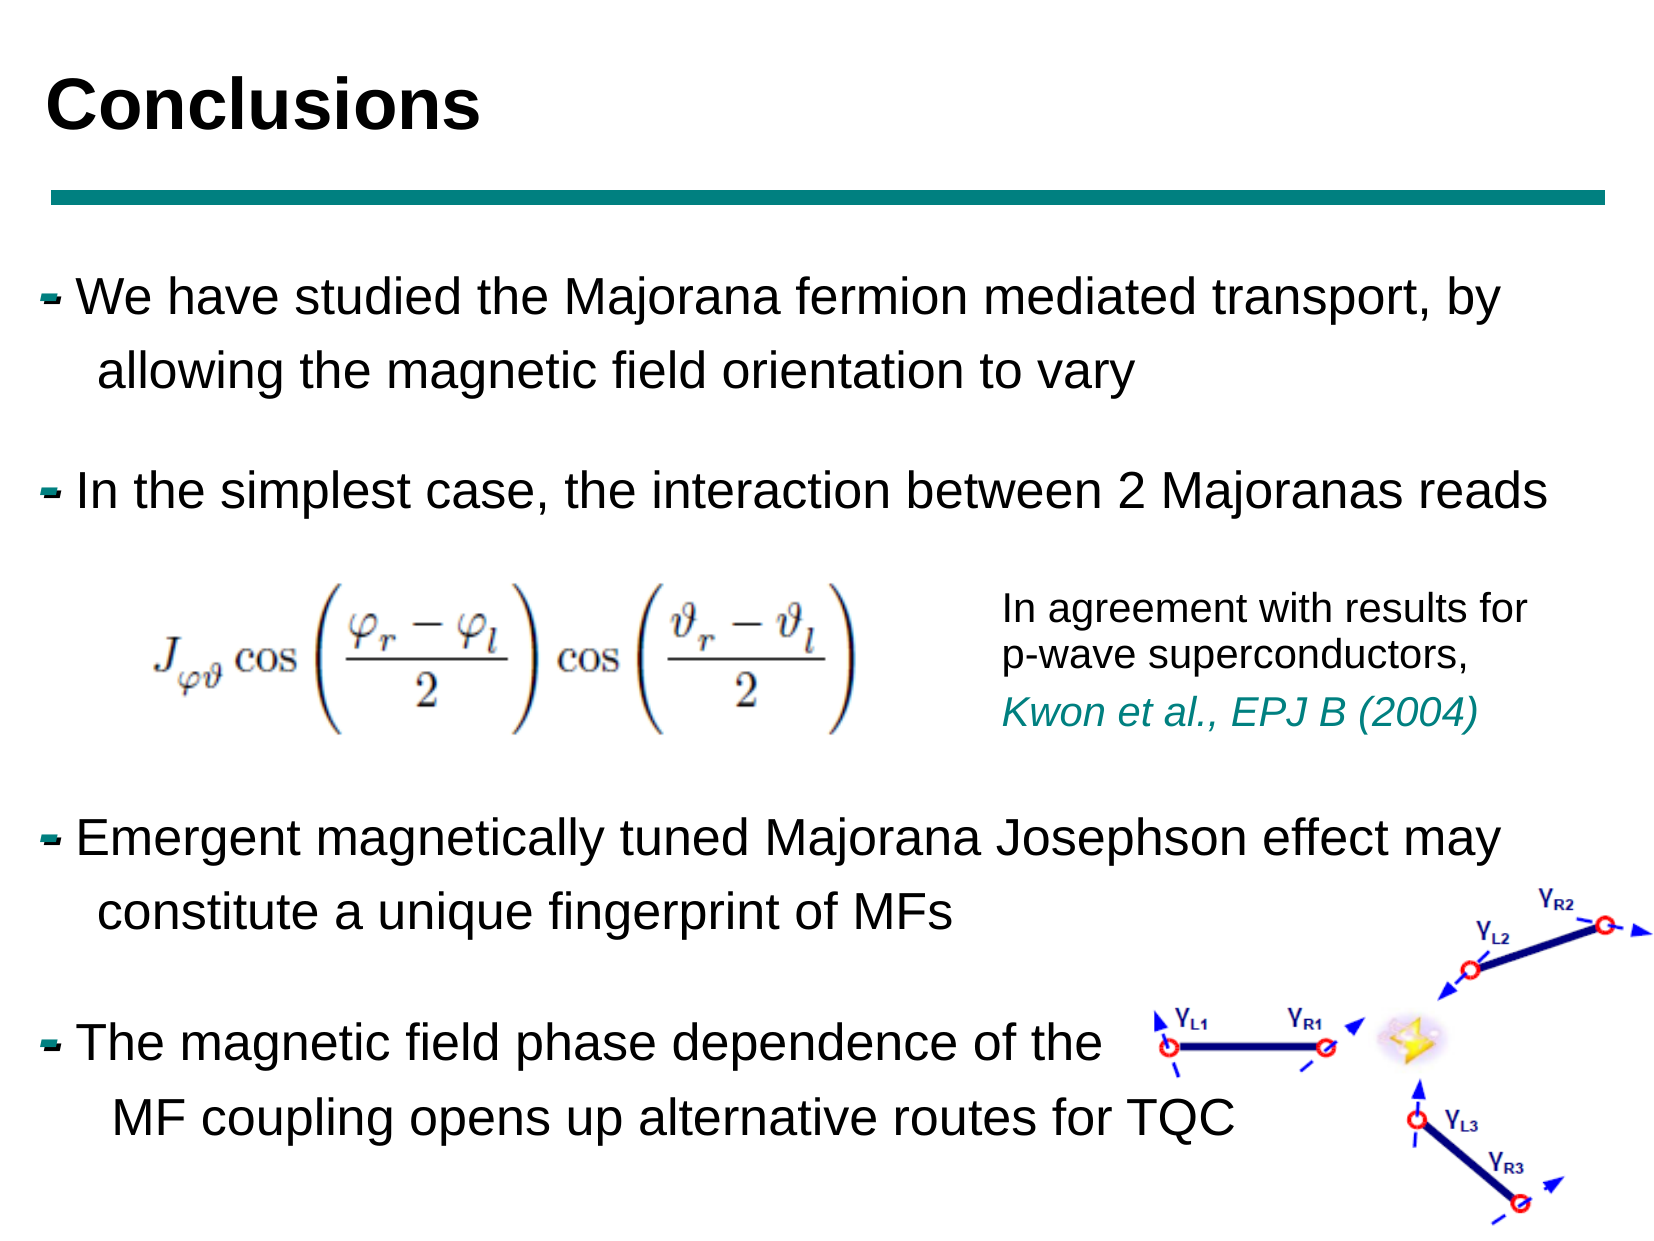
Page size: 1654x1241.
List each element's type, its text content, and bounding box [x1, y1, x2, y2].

text_box Conclusions [0, 35, 581, 160]
picture [1144, 1036, 1654, 1235]
text_box - We have studied the Majorana fermion mediated transport, by allowing the magnetic field orientation to vary - In the simplest case, the interaction between 2 Majoranas reads - Emergent magnetically tuned Majorana Josephson effect may constitute a unique fingerprint of MFs - The magnetic field phase dependence of the MF coupling opens up alternative routes for TQC [24, 232, 1654, 1036]
